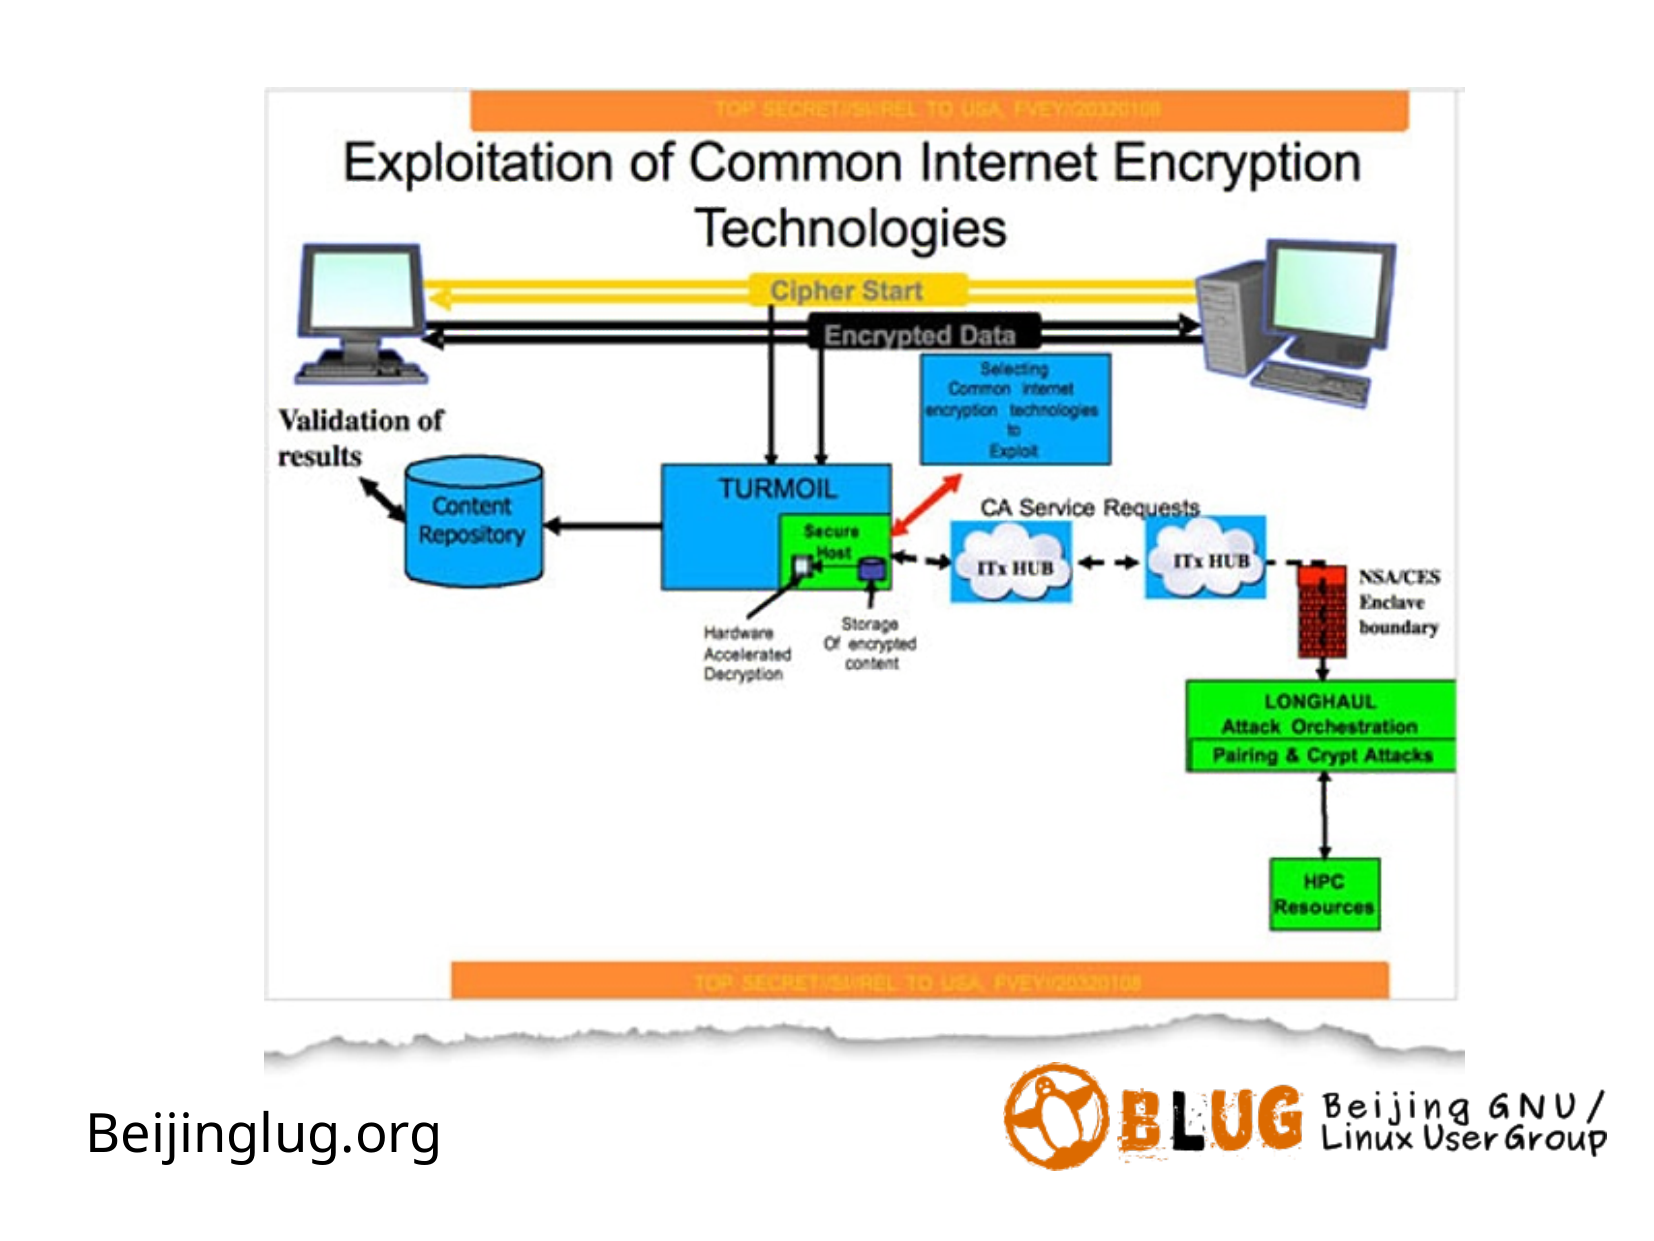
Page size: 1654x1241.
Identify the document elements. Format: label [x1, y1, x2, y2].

picture [264, 87, 1607, 1171]
